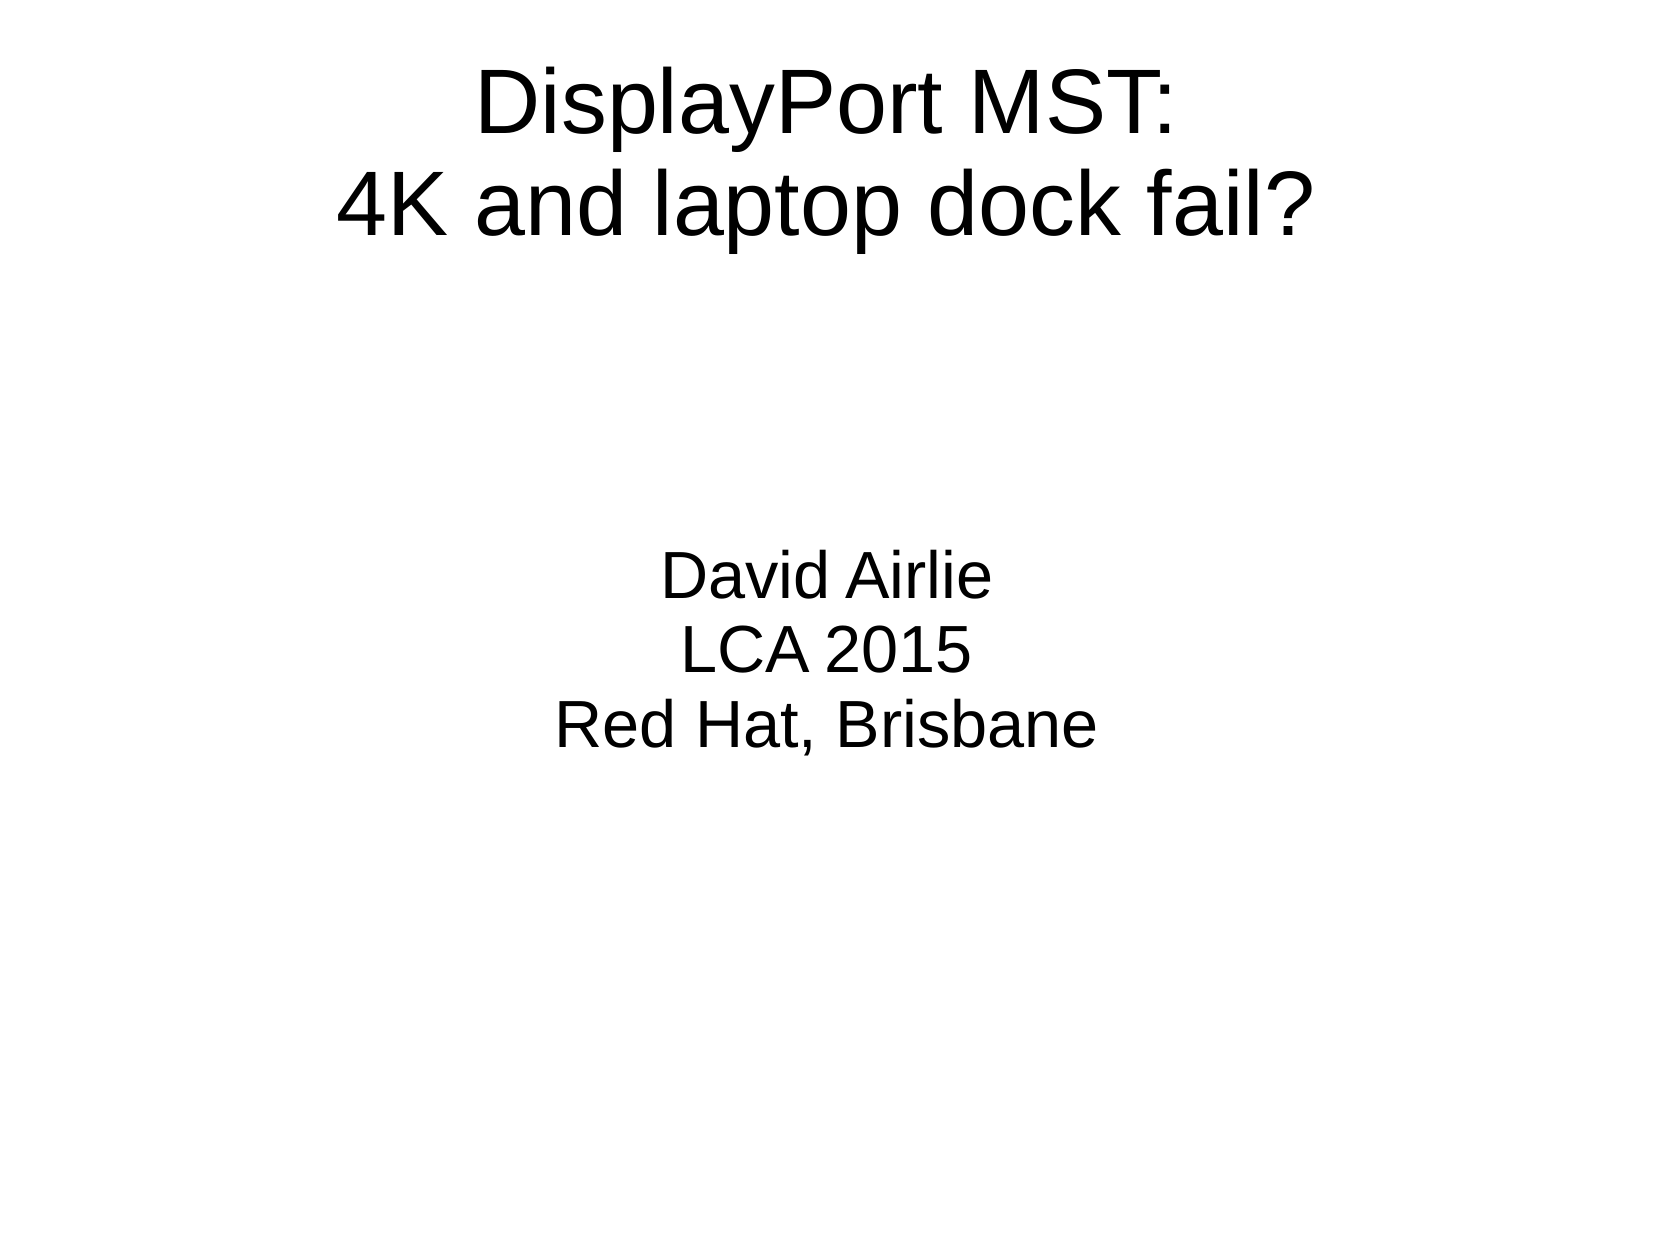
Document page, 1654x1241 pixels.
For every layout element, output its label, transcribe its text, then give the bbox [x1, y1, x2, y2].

title DisplayPort MST: 4K and laptop dock fail? [82, 49, 1571, 257]
subtitle David Airlie LCA 2015 Red Hat, Brisbane [82, 290, 1571, 1010]
